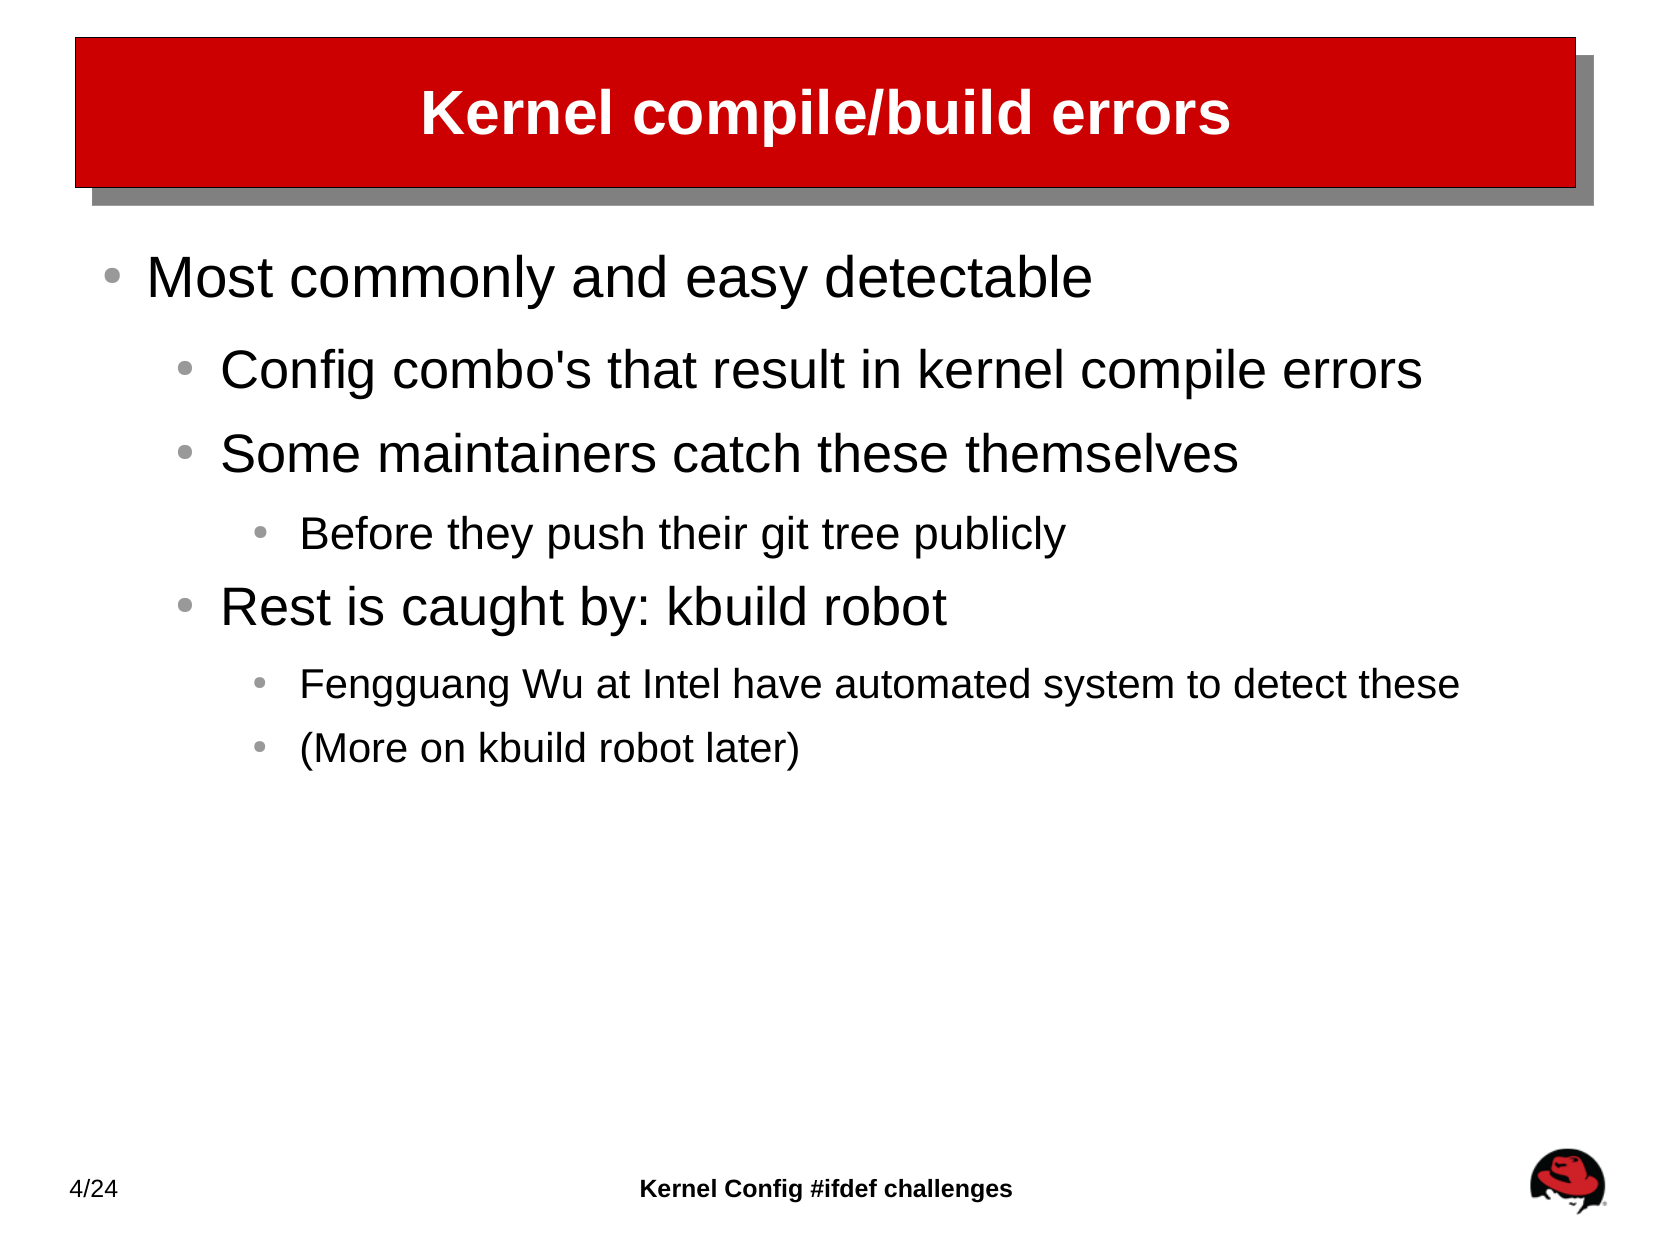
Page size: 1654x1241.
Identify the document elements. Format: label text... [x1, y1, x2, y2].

text_box [86, 244, 1576, 1054]
title Kernel compile/build errors [82, 37, 1571, 188]
picture [1529, 1146, 1613, 1224]
